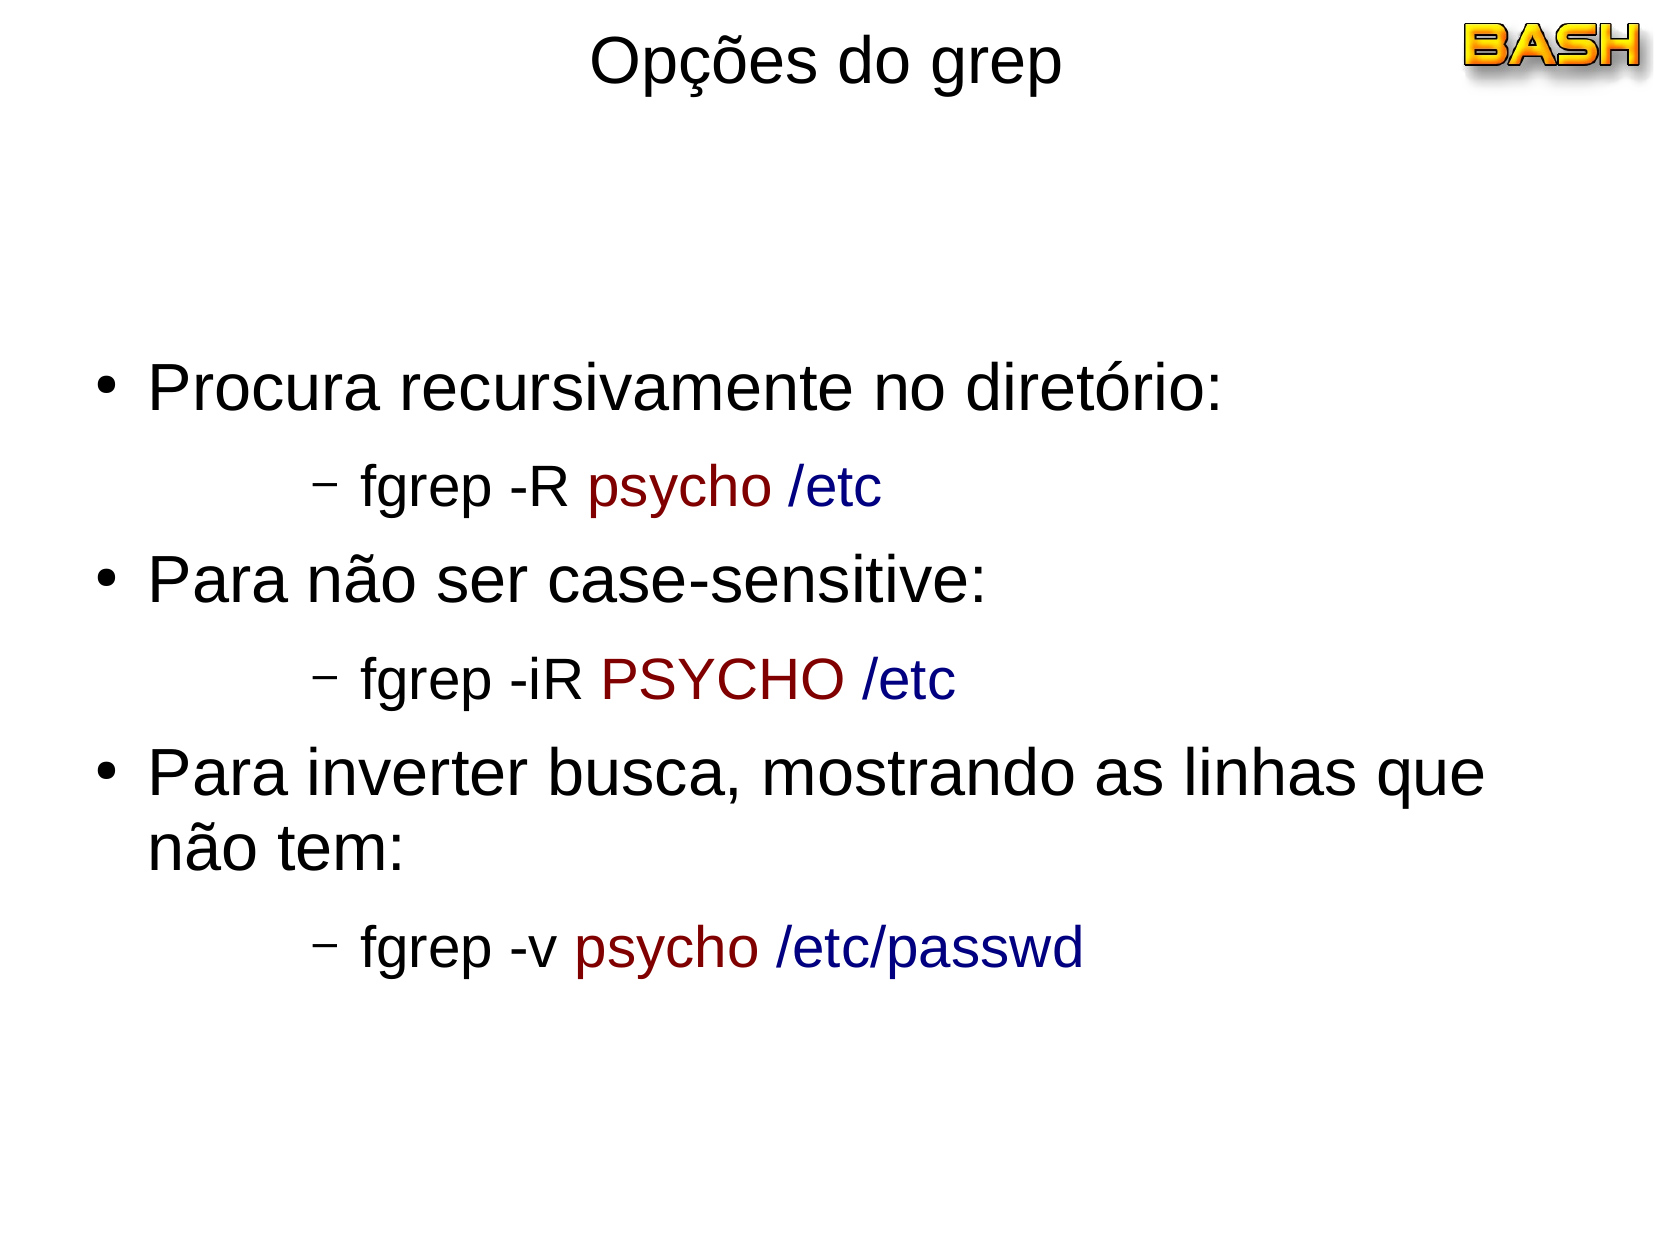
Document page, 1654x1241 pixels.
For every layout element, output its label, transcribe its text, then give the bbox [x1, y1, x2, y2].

list Procura recursivamente no diretório: fgrep -R psycho /etc Para não ser case-sensitive: fgrep -iR PSYCHO /etc Para inverter busca, mostrando as linhas que não tem: fgrep -v psycho /etc/passwd [76, 349, 1565, 980]
picture [1450, 0, 1654, 96]
title Opções do grep [82, 22, 1571, 98]
